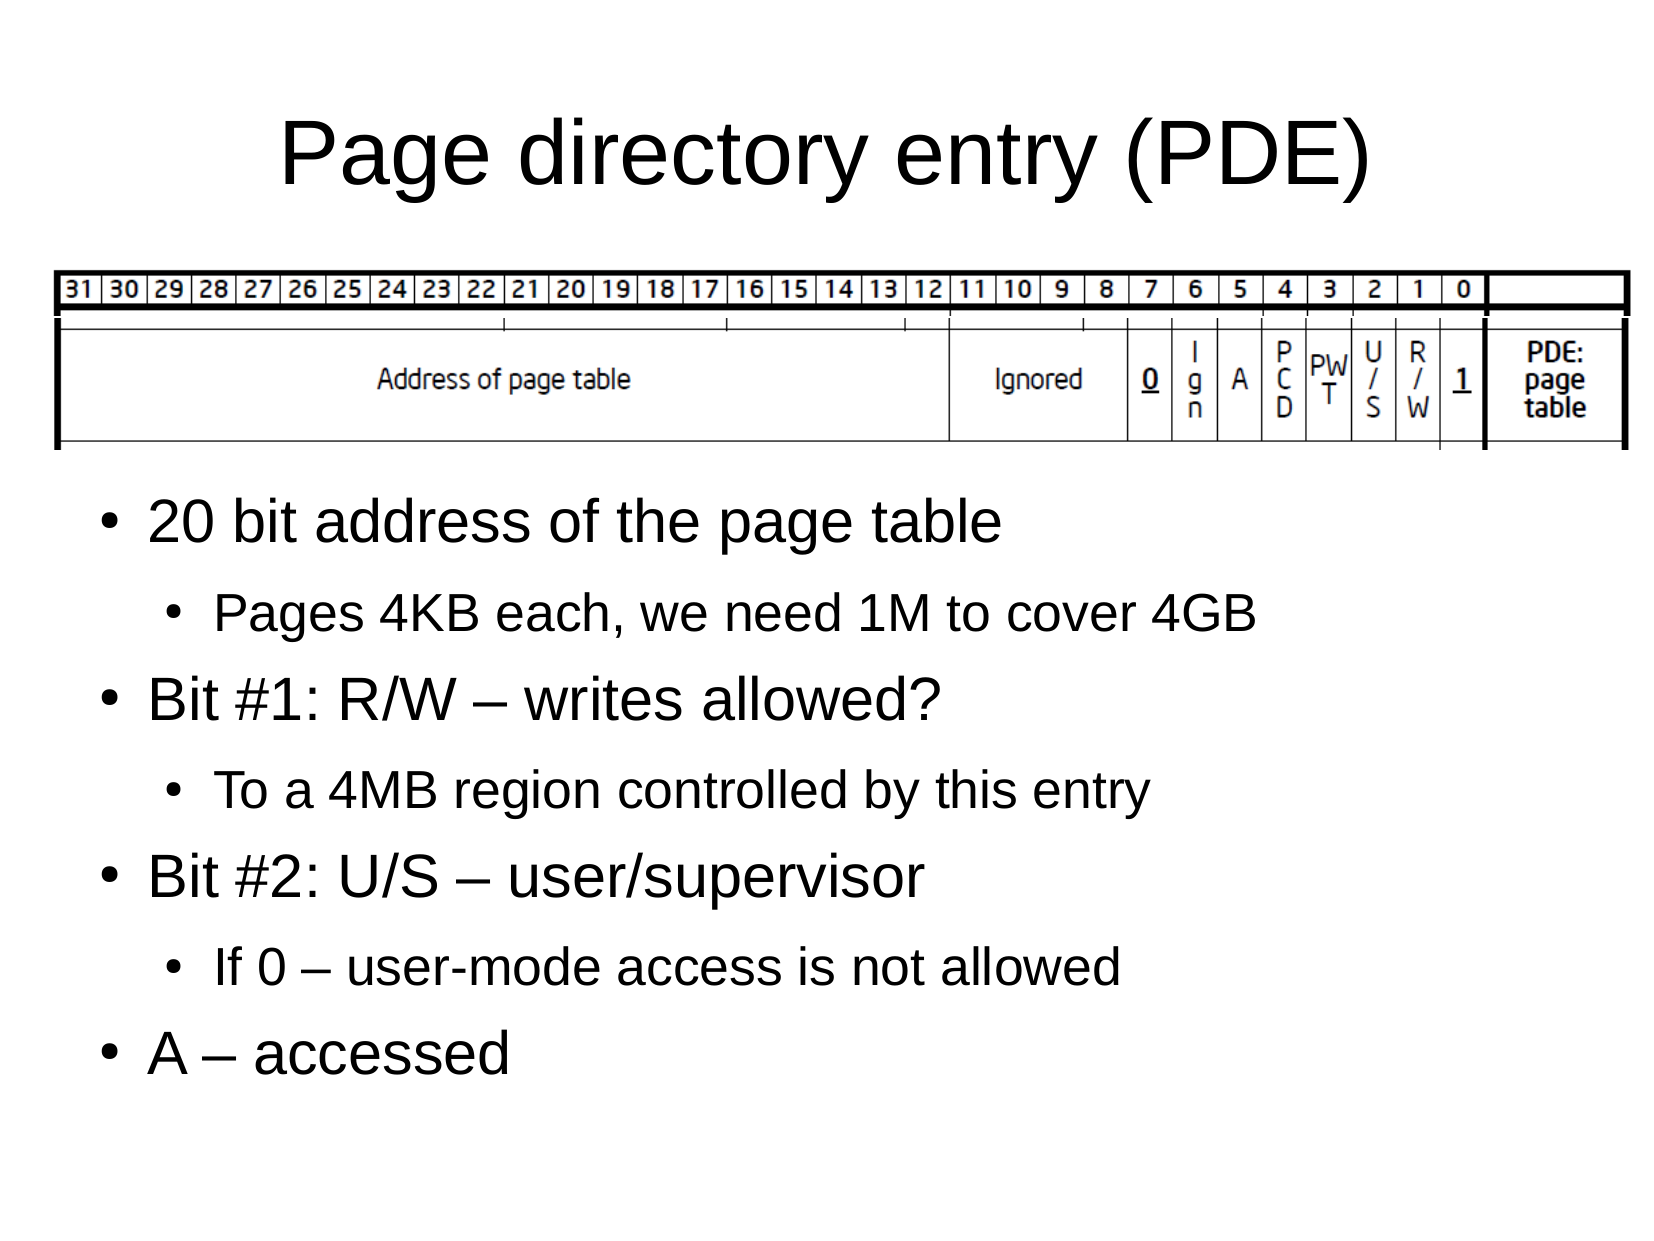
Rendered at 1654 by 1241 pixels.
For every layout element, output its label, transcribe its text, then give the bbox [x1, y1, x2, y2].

picture [42, 262, 1636, 316]
title Page directory entry (PDE) [82, 49, 1571, 257]
list 20 bit address of the page table Pages 4KB each, we need 1M to cover 4GB Bit #1: R/W – writes allowed? To a 4MB region controlled by this entry Bit #2: U/S – user/supervisor If 0 – user-mode access is not allowed A – accessed [82, 487, 1571, 1088]
picture [37, 318, 1642, 451]
